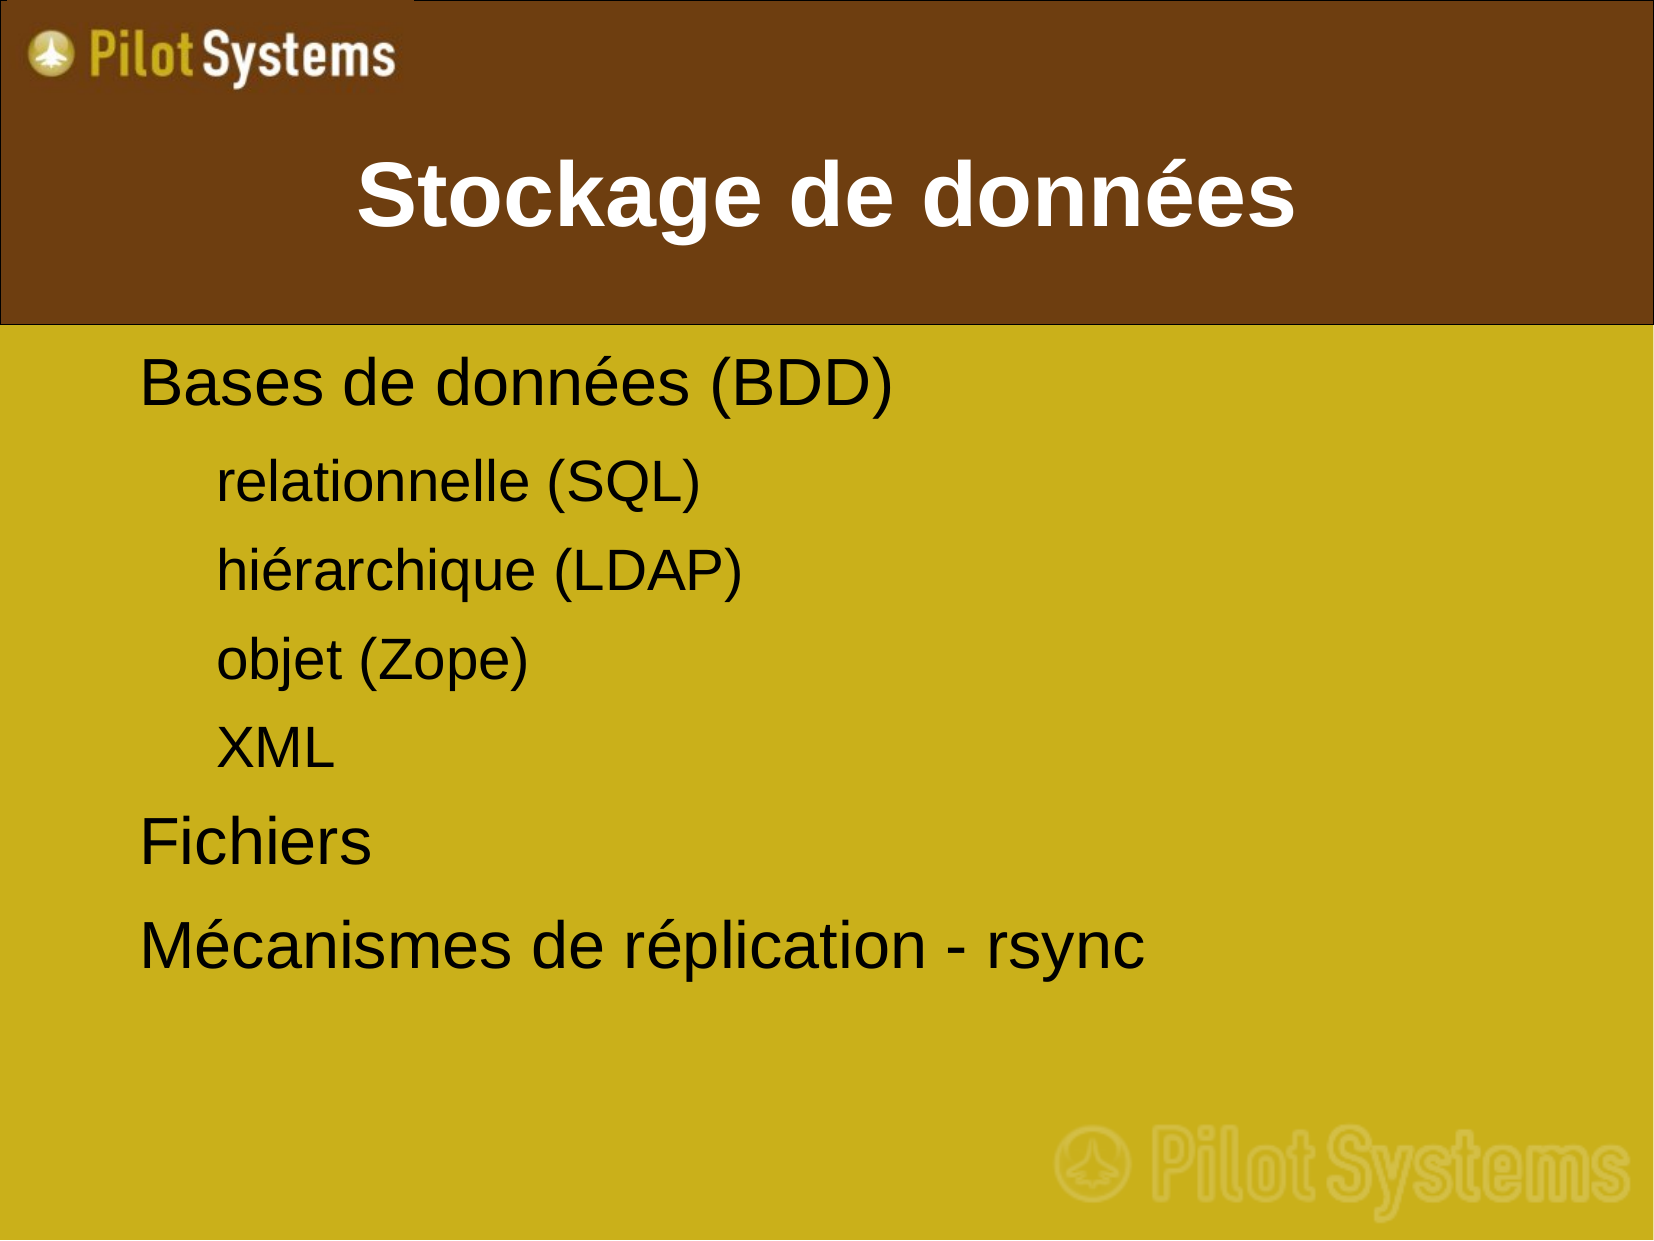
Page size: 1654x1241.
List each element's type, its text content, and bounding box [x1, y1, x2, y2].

picture [1051, 1114, 1642, 1235]
list Bases de données (BDD) relationnelle (SQL) hiérarchique (LDAP) objet (Zope) XML Fichiers Mécanismes de réplication - rsync [121, 344, 1534, 1196]
picture [7, 0, 414, 115]
title Stockage de données [121, 98, 1534, 291]
